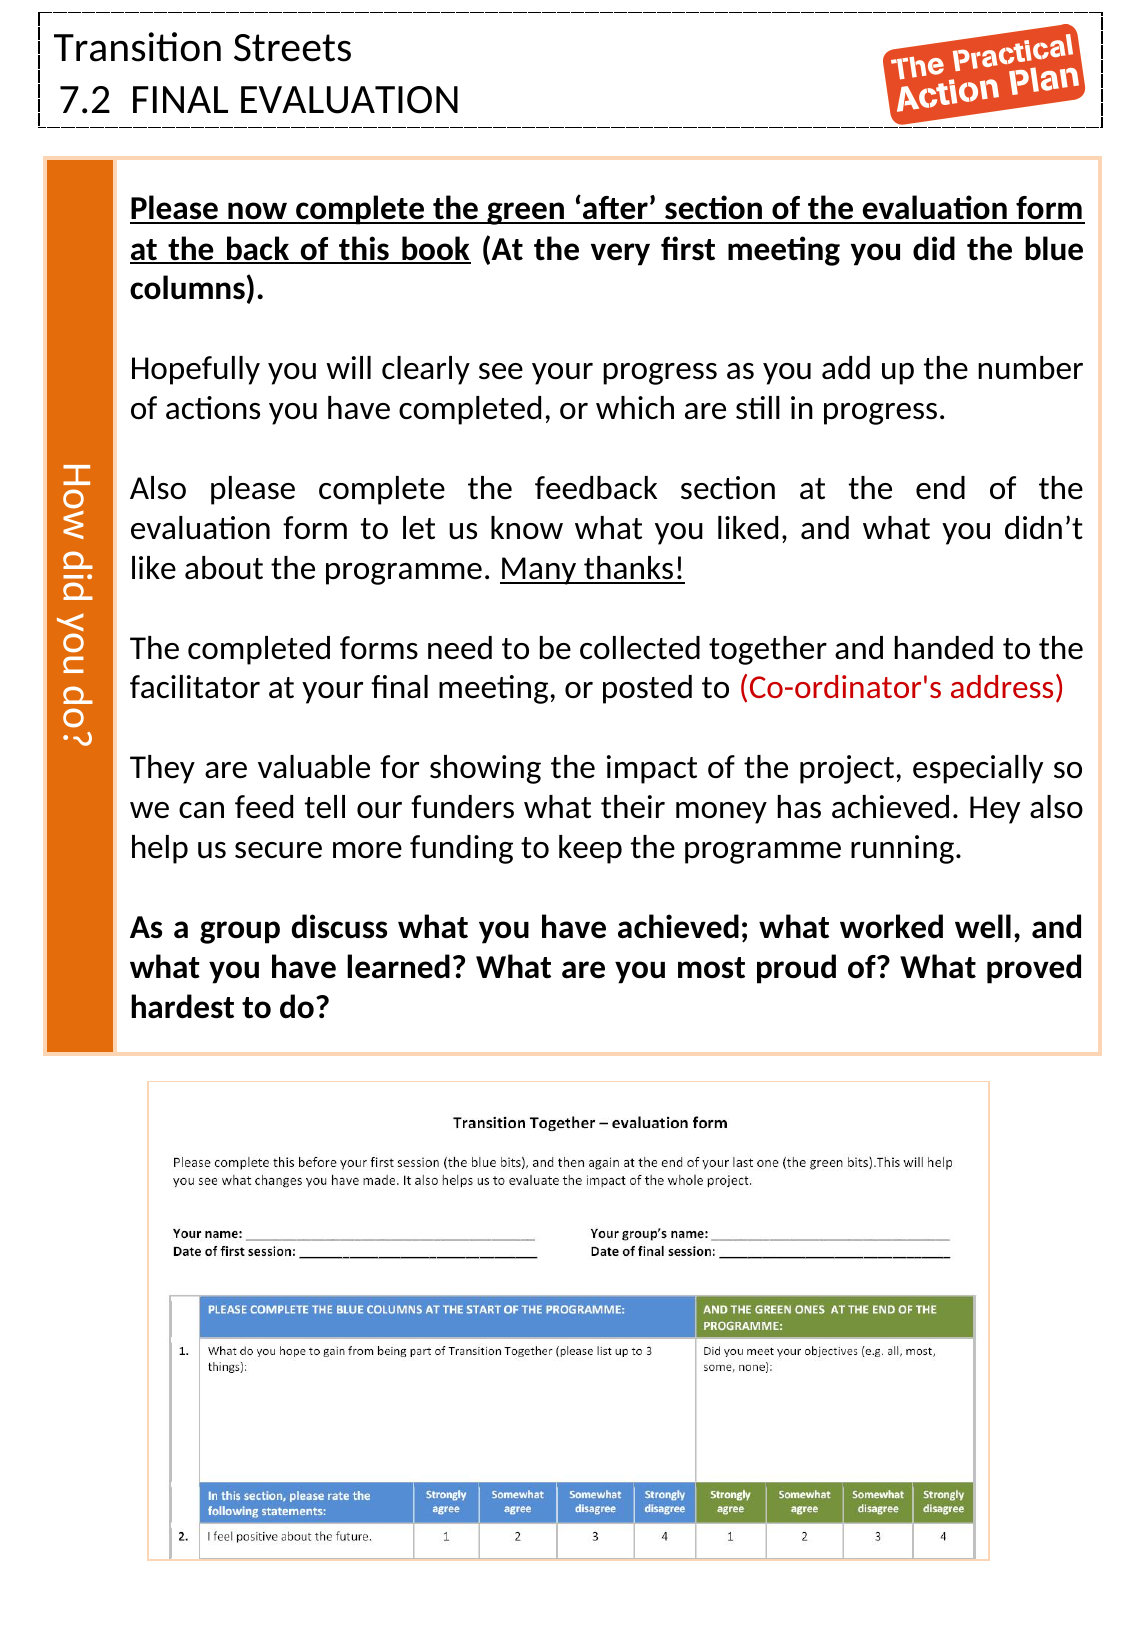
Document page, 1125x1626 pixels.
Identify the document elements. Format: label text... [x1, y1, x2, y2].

picture [148, 1082, 989, 1560]
text_box How did you do? [45, 157, 116, 1054]
text_box Please now complete the green ‘after’ section of the evaluation form at the back of this book (At the very first meeting you did the blue columns). Hopefully you will clearly see your progress as you add up the number of actions you have completed, or which are still in progress. Also please complete the feedback section at the end of the evaluation form to let us know what you liked, and what you didn’t like about the programme. Many thanks! The completed forms need to be collected together and handed to the facilitator at your final meeting, or posted to (Co-ordinator's address) They are valuable for showing the impact of the project, especially so we can feed tell our funders what their money has achieved. Hey also help us secure more funding to keep the programme running. As a group discuss what you have achieved; what worked well, and what you have learned? What are you most proud of? What proved hardest to do? [116, 157, 1101, 1054]
text_box 7.2 FINAL EVALUATION [34, 64, 655, 129]
picture [870, 24, 1102, 128]
